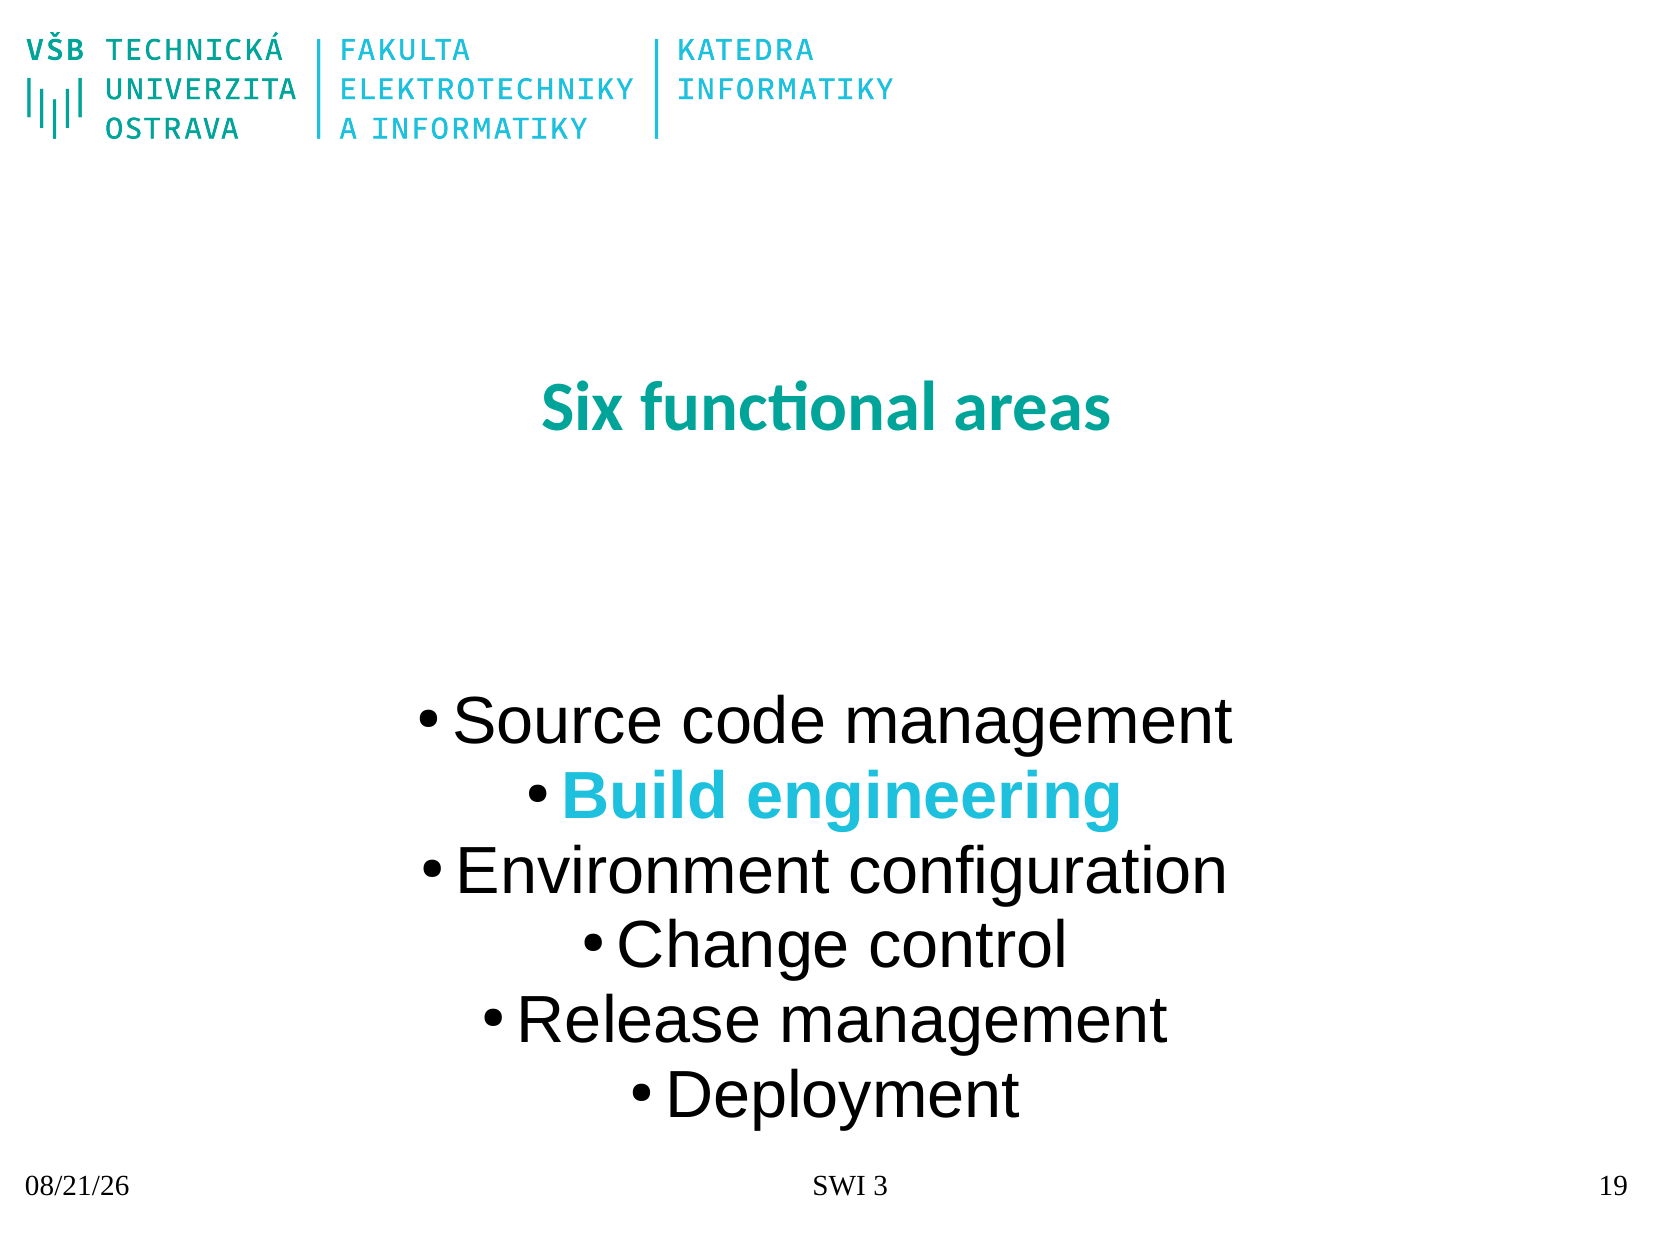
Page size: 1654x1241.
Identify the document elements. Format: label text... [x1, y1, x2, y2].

picture [26, 31, 893, 139]
subtitle Source code management Build engineering Environment configuration Change control Release management Deployment [30, 660, 1621, 1156]
title Six functional areas [24, 184, 1629, 642]
